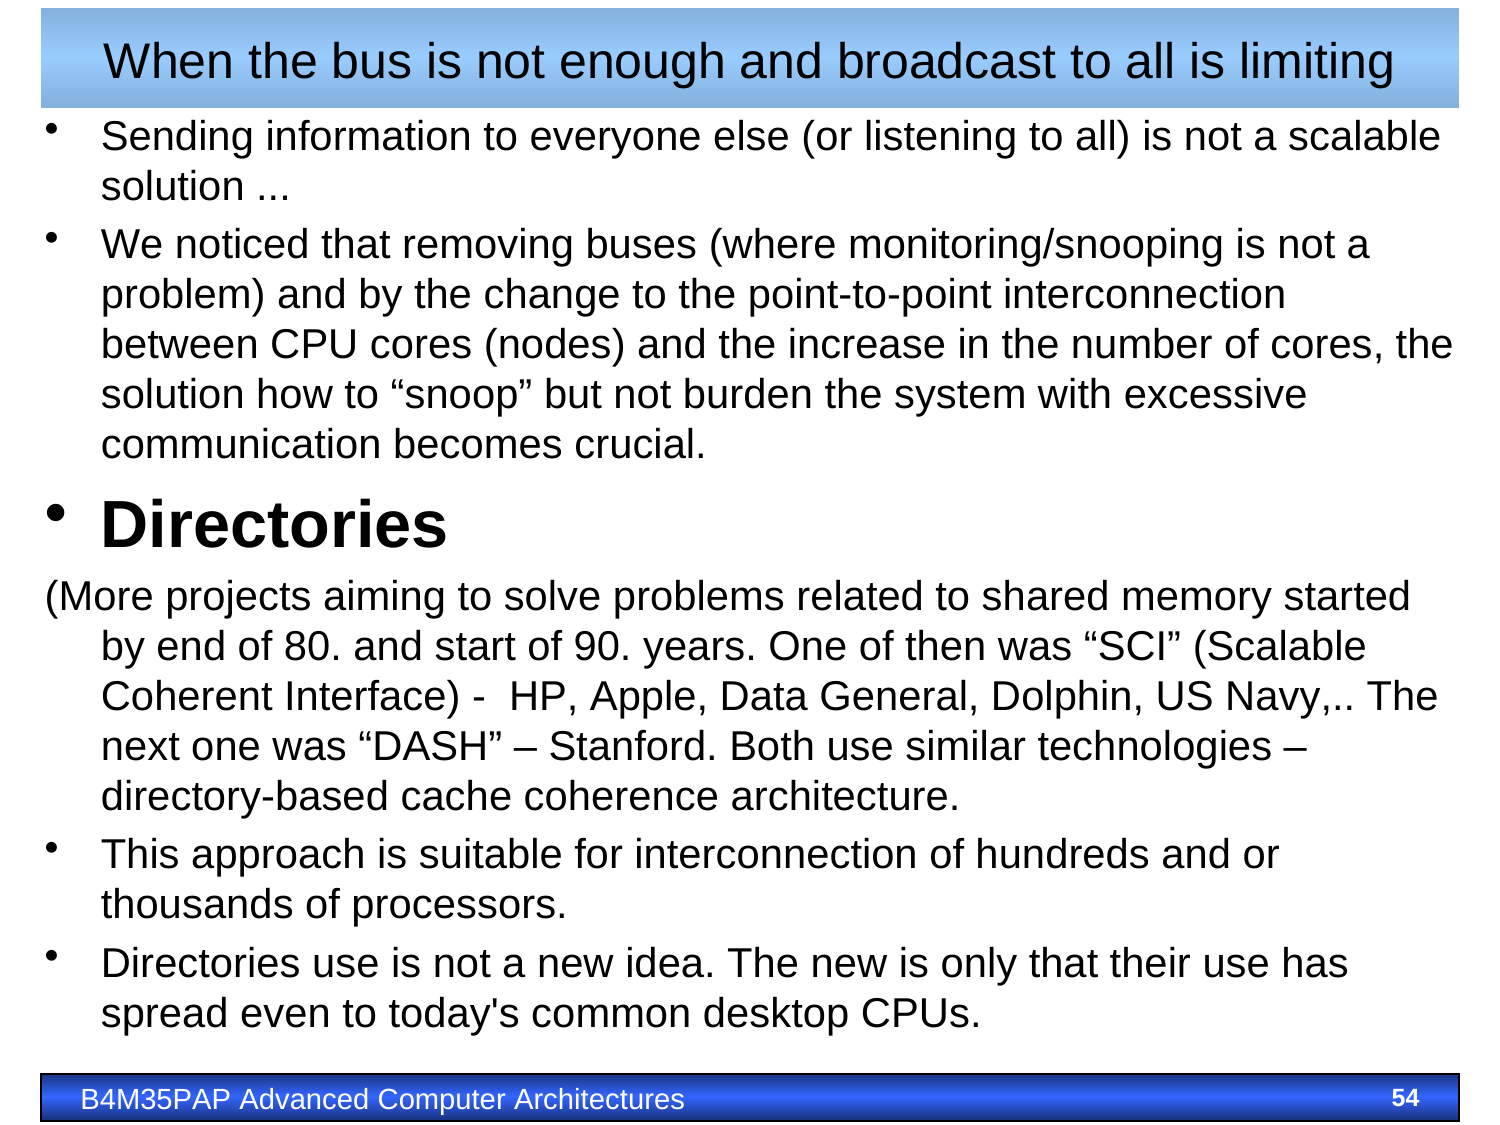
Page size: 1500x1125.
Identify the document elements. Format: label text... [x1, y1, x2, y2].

title When the bus is not enough and broadcast to all is limiting [41, 8, 1459, 108]
list Sending information to everyone else (or listening to all) is not a scalable solution ... We noticed that removing buses (where monitoring/snooping is not a problem) and by the change to the point-to-point interconnection between CPU cores (nodes) and the increase in the number of cores, the solution how to “snoop” but not burden the system with excessive communication becomes crucial. Directories (More projects aiming to solve problems related to shared memory started by end of 80. and start of 90. years. One of then was “SCI” (Scalable Coherent Interface) - HP, Apple, Data General, Dolphin, US Navy,.. The next one was “DASH” – Stanford. Both use similar technologies – directory-based cache coherence architecture. This approach is suitable for interconnection of hundreds and or thousands of processors. Directories use is not a new idea. The new is only that their use has spread even to today's common desktop CPUs. [29, 101, 1471, 1063]
